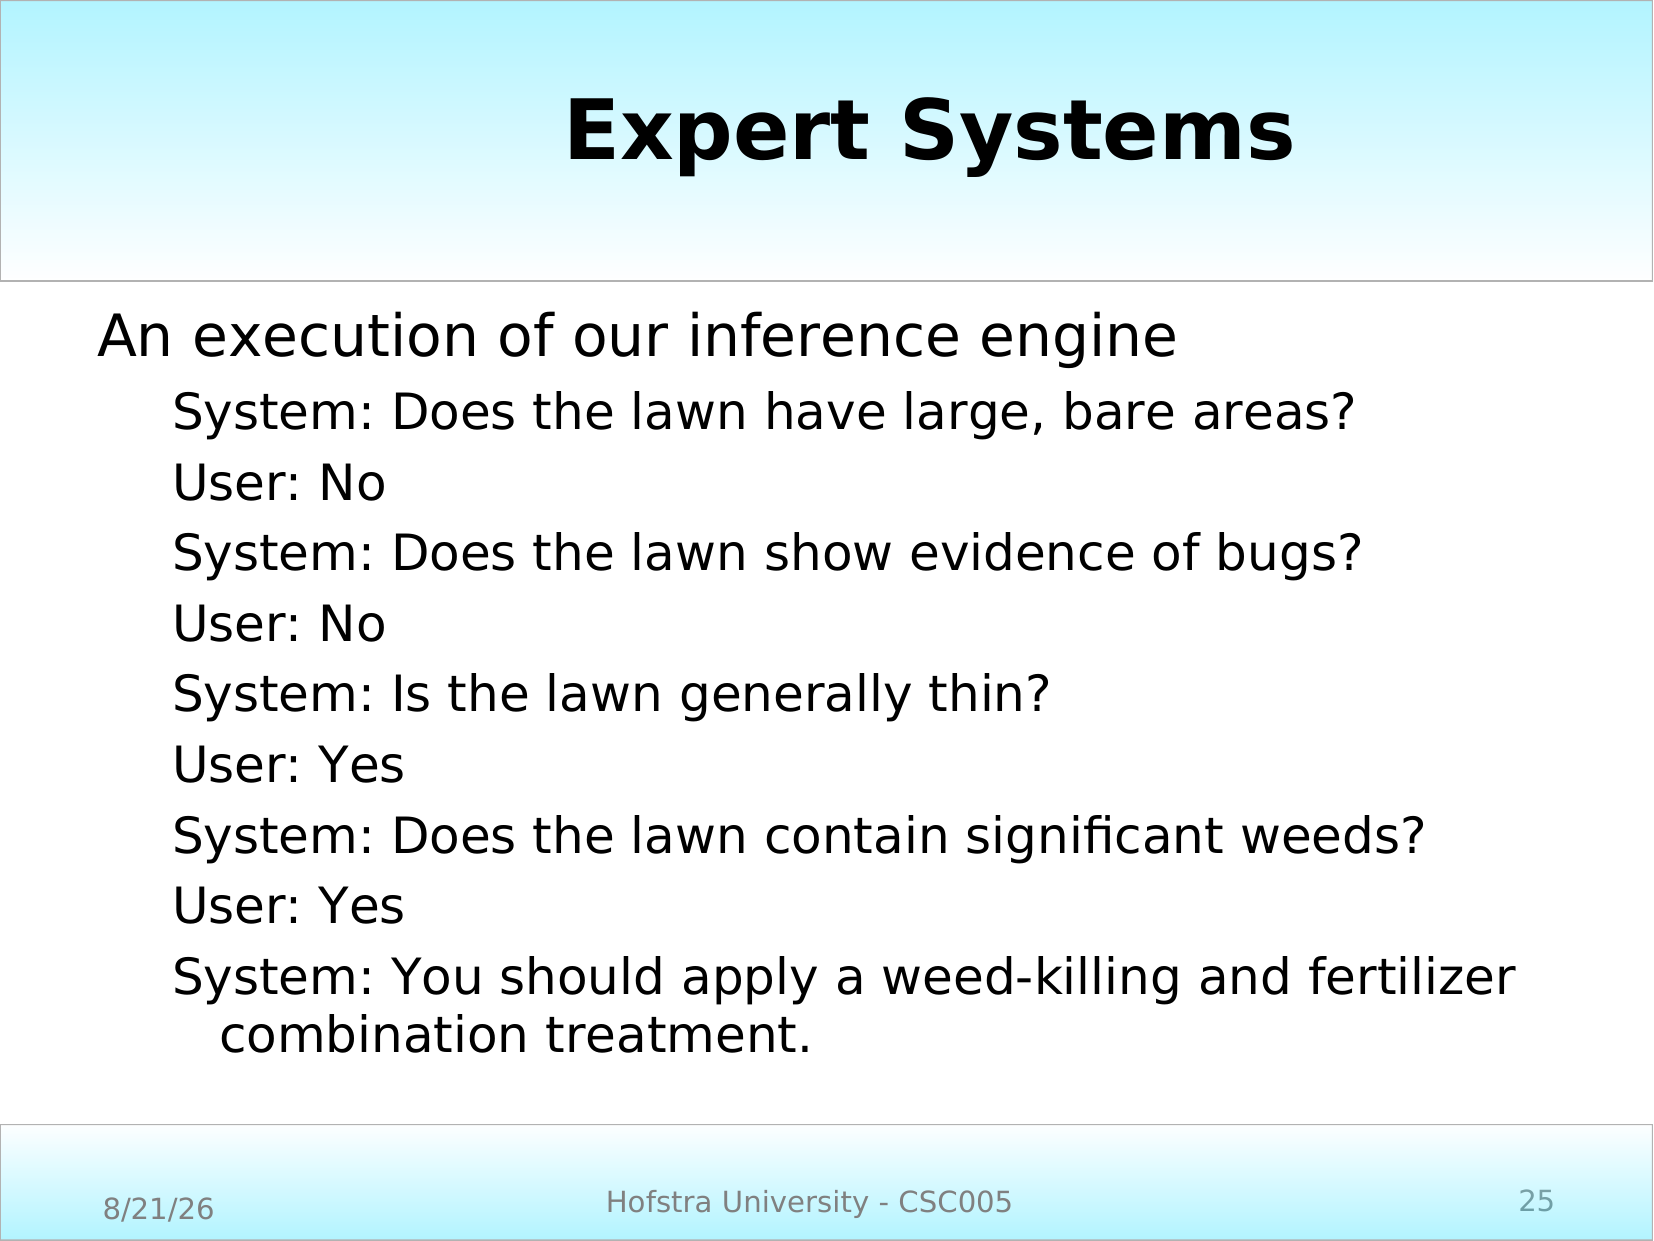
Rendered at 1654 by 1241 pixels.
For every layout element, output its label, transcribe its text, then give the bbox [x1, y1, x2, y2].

title Expert Systems [247, 27, 1612, 235]
list An execution of our inference engine System: Does the lawn have large, bare areas? User: No System: Does the lawn show evidence of bugs? User: No System: Is the lawn generally thin? User: Yes System: Does the lawn contain significant weeds? User: Yes System: You should apply a weed-killing and fertilizer combination treatment. [82, 294, 1571, 1241]
